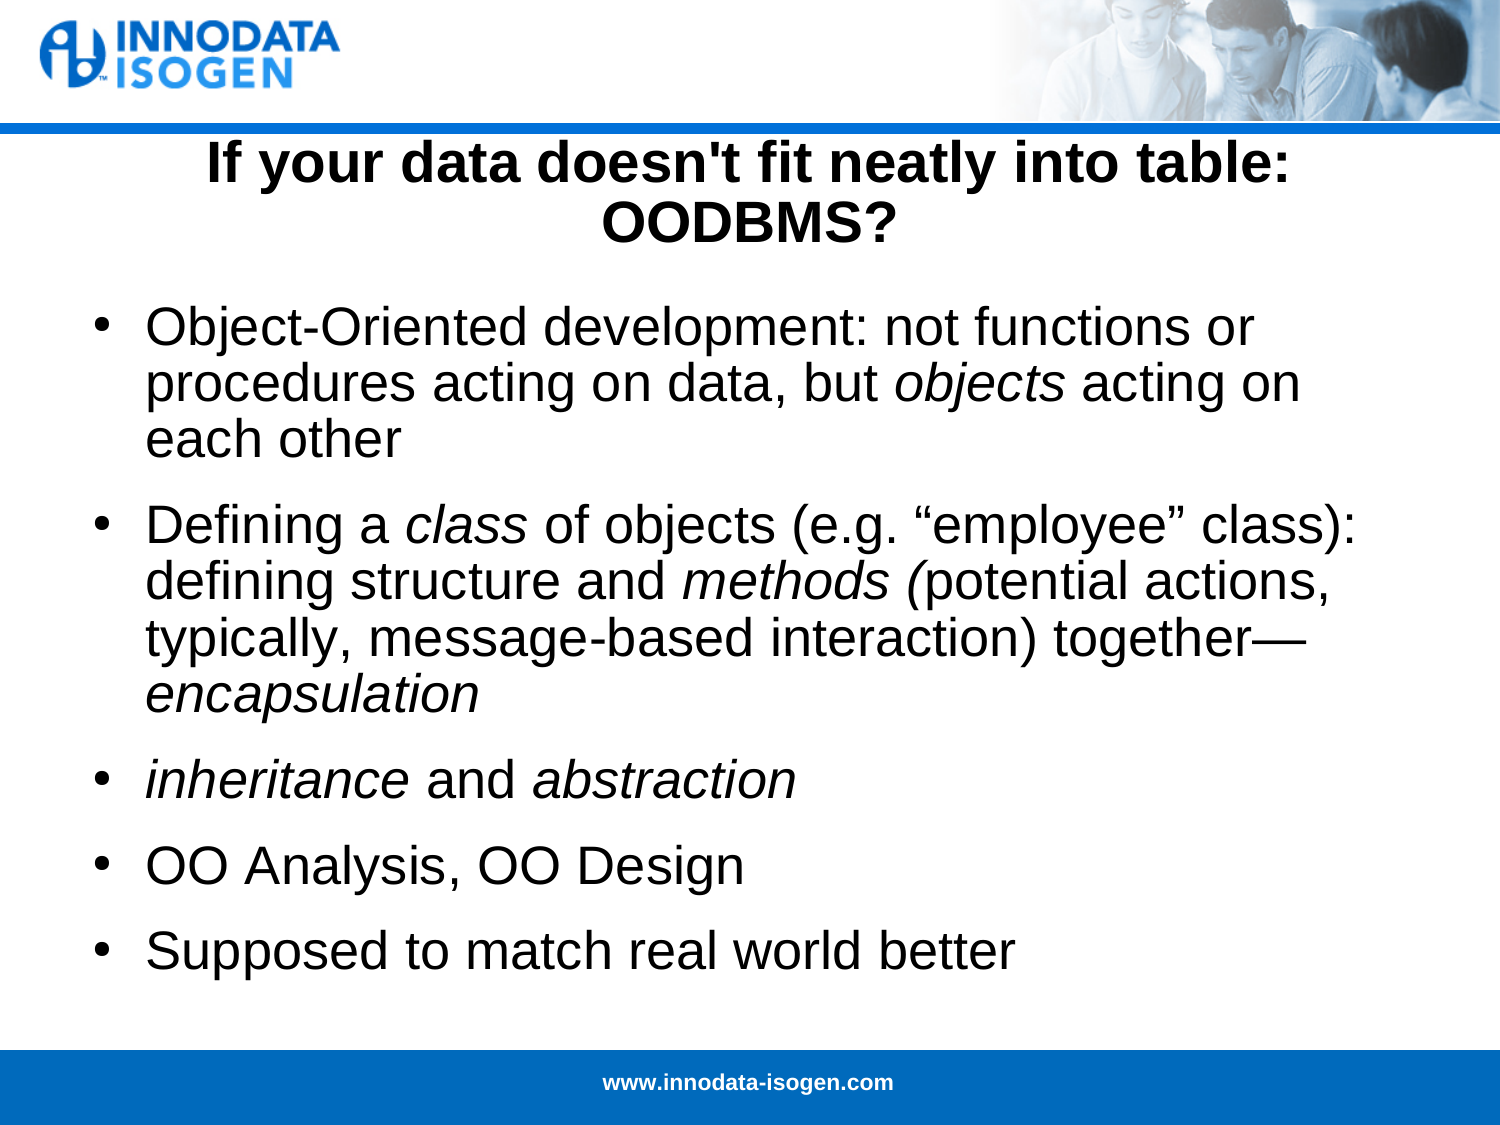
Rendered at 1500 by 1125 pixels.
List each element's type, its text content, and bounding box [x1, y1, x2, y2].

picture [0, 0, 1500, 121]
title If your data doesn't fit neatly into table: OODBMS? [74, 115, 1426, 274]
picture [0, 123, 74, 134]
picture [1426, 123, 1500, 134]
list Object-Oriented development: not functions or procedures acting on data, but objects acting on each other Defining a class of objects (e.g. “employee” class): defining structure and methods (potential actions, typically, message-based interaction) together—encapsulation inheritance and abstraction OO Analysis, OO Design Supposed to match real world better [74, 299, 1425, 1049]
